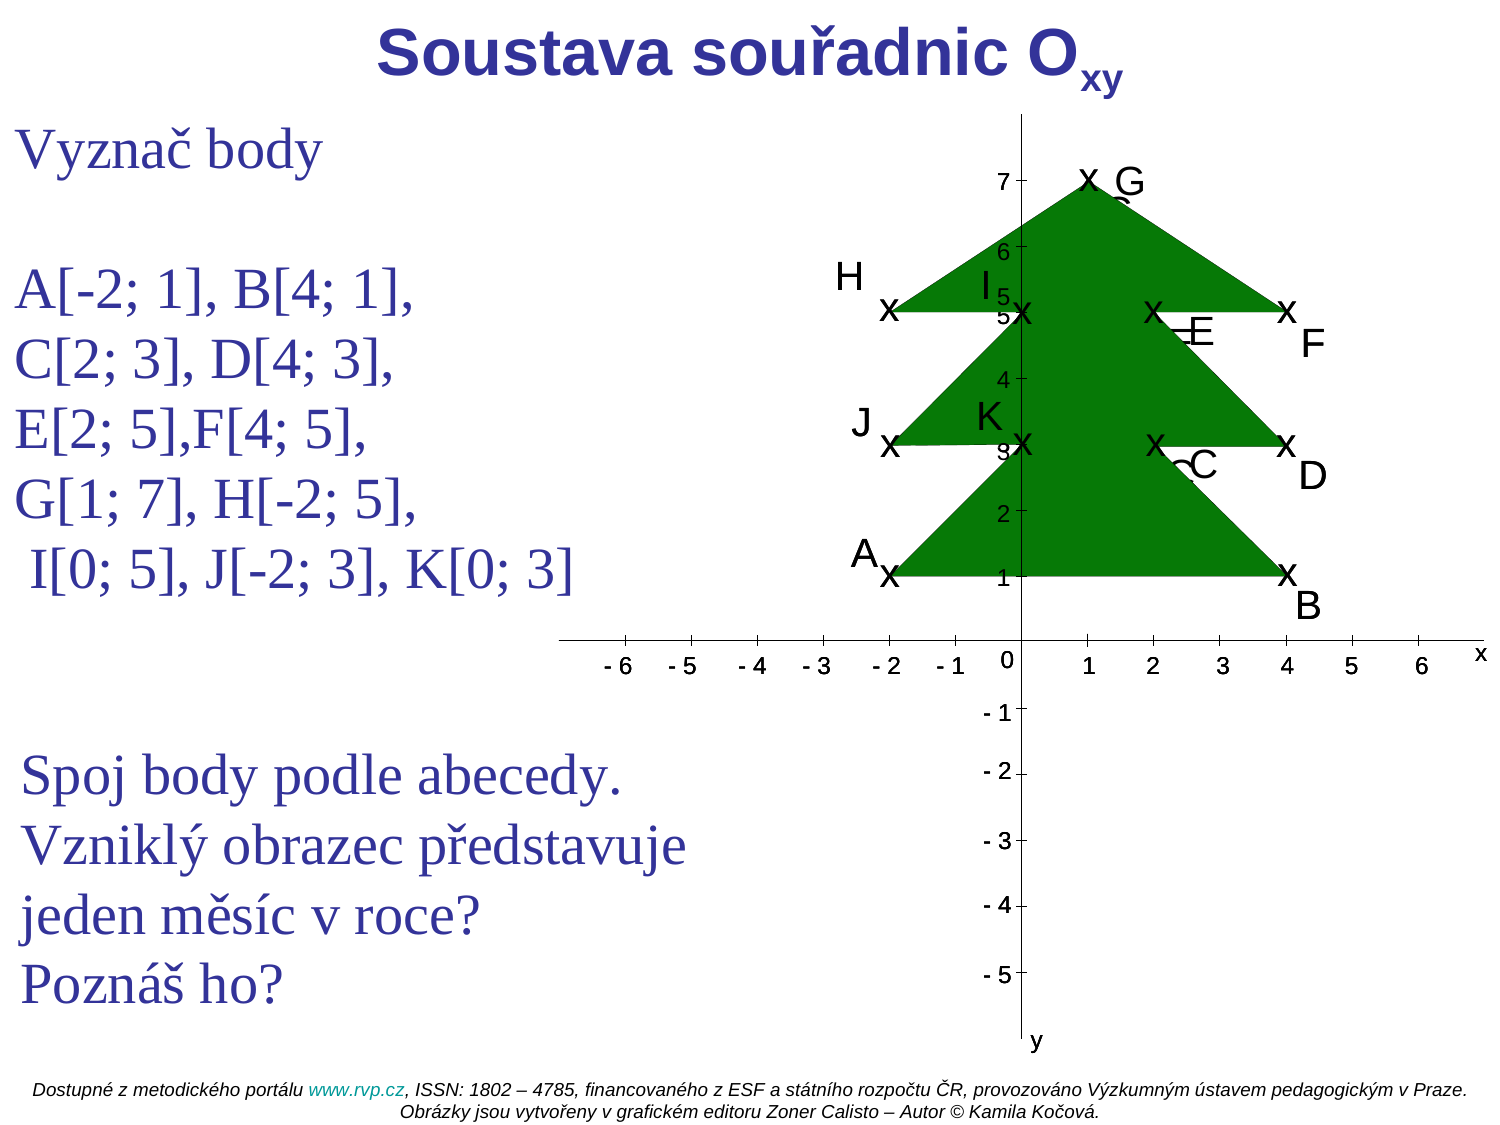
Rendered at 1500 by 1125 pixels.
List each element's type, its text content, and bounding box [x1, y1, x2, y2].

text_box Soustava souřadnic Oxy [75, 0, 1426, 104]
text_box Dostupné z metodického portálu www.rvp.cz, ISSN: 1802 – 4785, financovaného z ESF a státního rozpočtu ČR, provozováno Výzkumným ústavem pedagogickým v Praze. Obrázky jsou vytvořeny v grafickém editoru Zoner Calisto – Autor © Kamila Kočová. [0, 1070, 1500, 1125]
picture [549, 104, 1500, 1070]
text_box Spoj body podle abecedy. Vzniklý obrazec představuje jeden měsíc v roce? Poznáš ho? [5, 728, 549, 1024]
text_box Vyznač body A[-2; 1], B[4; 1], C[2; 3], D[4; 3], E[2; 5],F[4; 5], G[1; 7], H[-2; 5], I[0; 5], J[-2; 3], K[0; 3] [0, 102, 733, 748]
